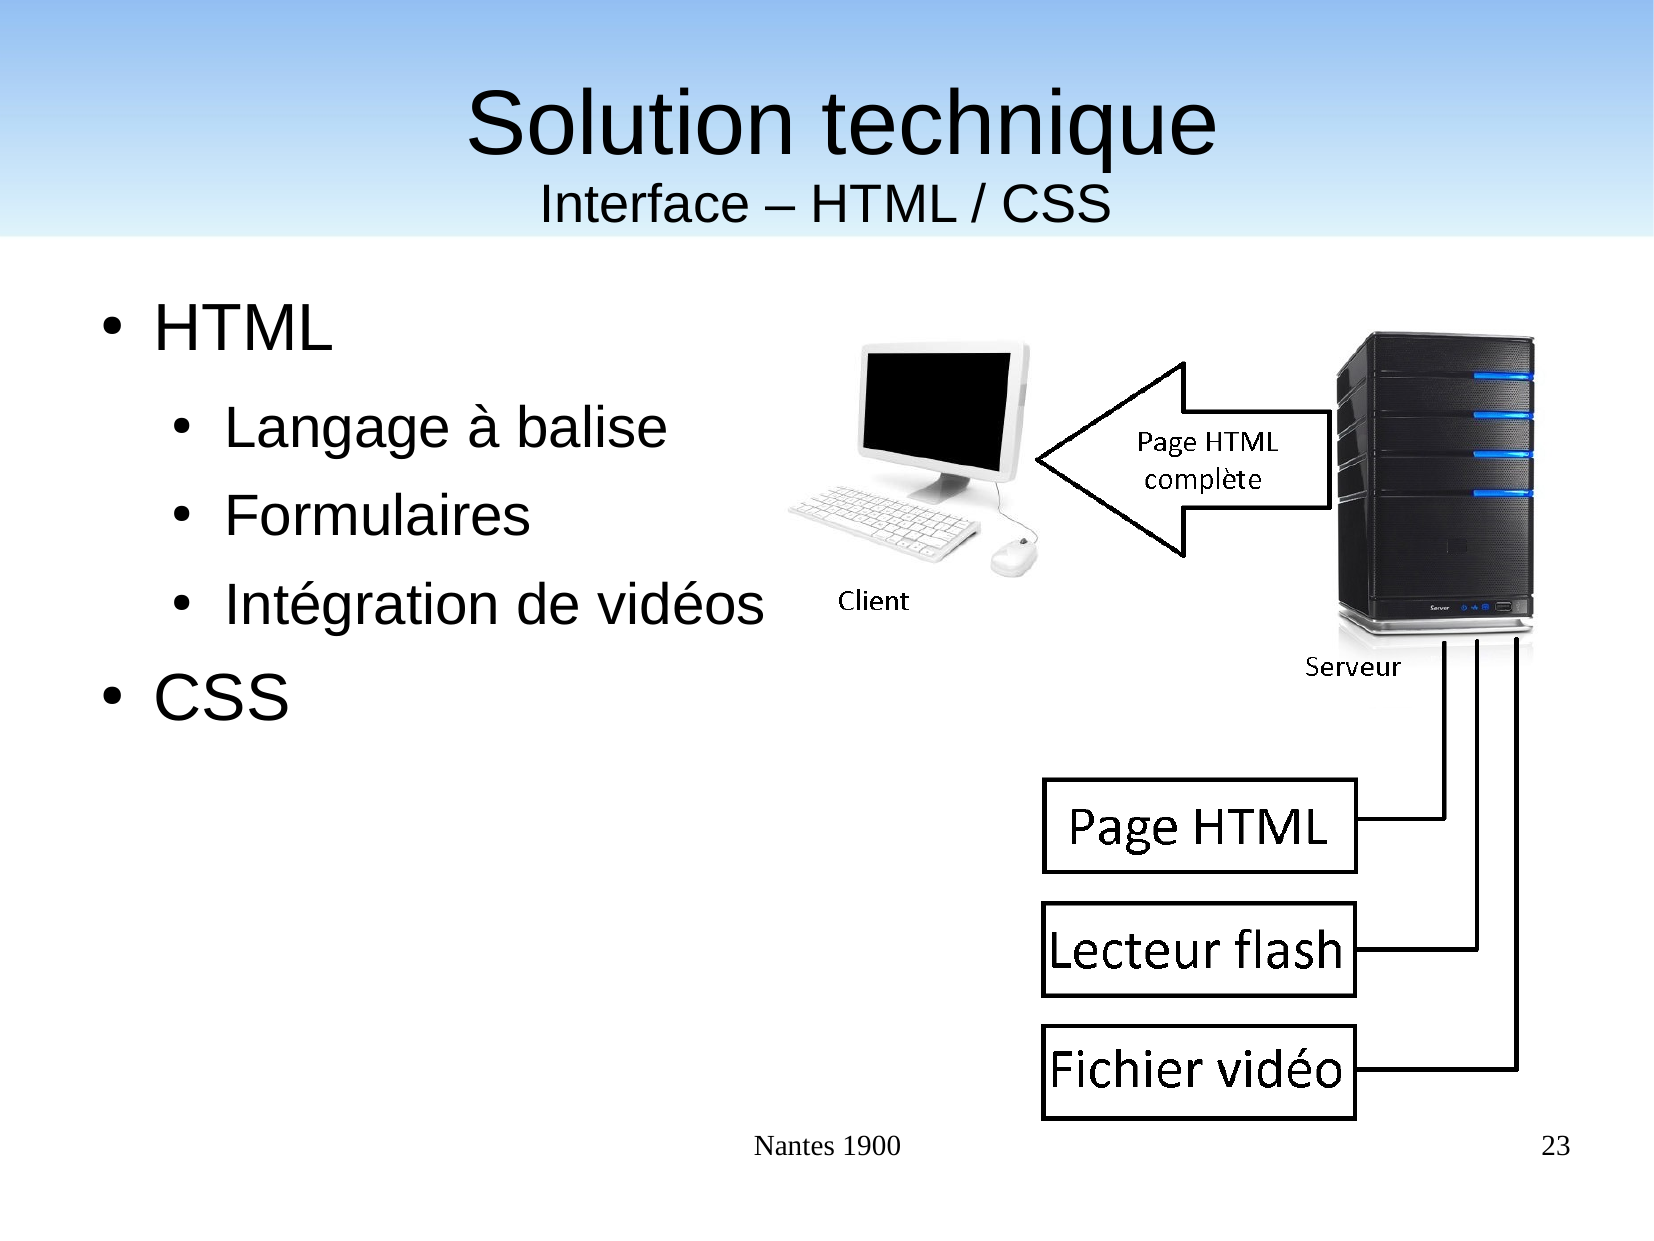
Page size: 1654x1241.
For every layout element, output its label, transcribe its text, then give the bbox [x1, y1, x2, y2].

picture [0, 0, 1654, 1241]
title Solution technique Interface – HTML / CSS [82, 49, 1571, 257]
list HTML Langage à balise Formulaires Intégration de vidéos CSS [82, 290, 809, 1094]
